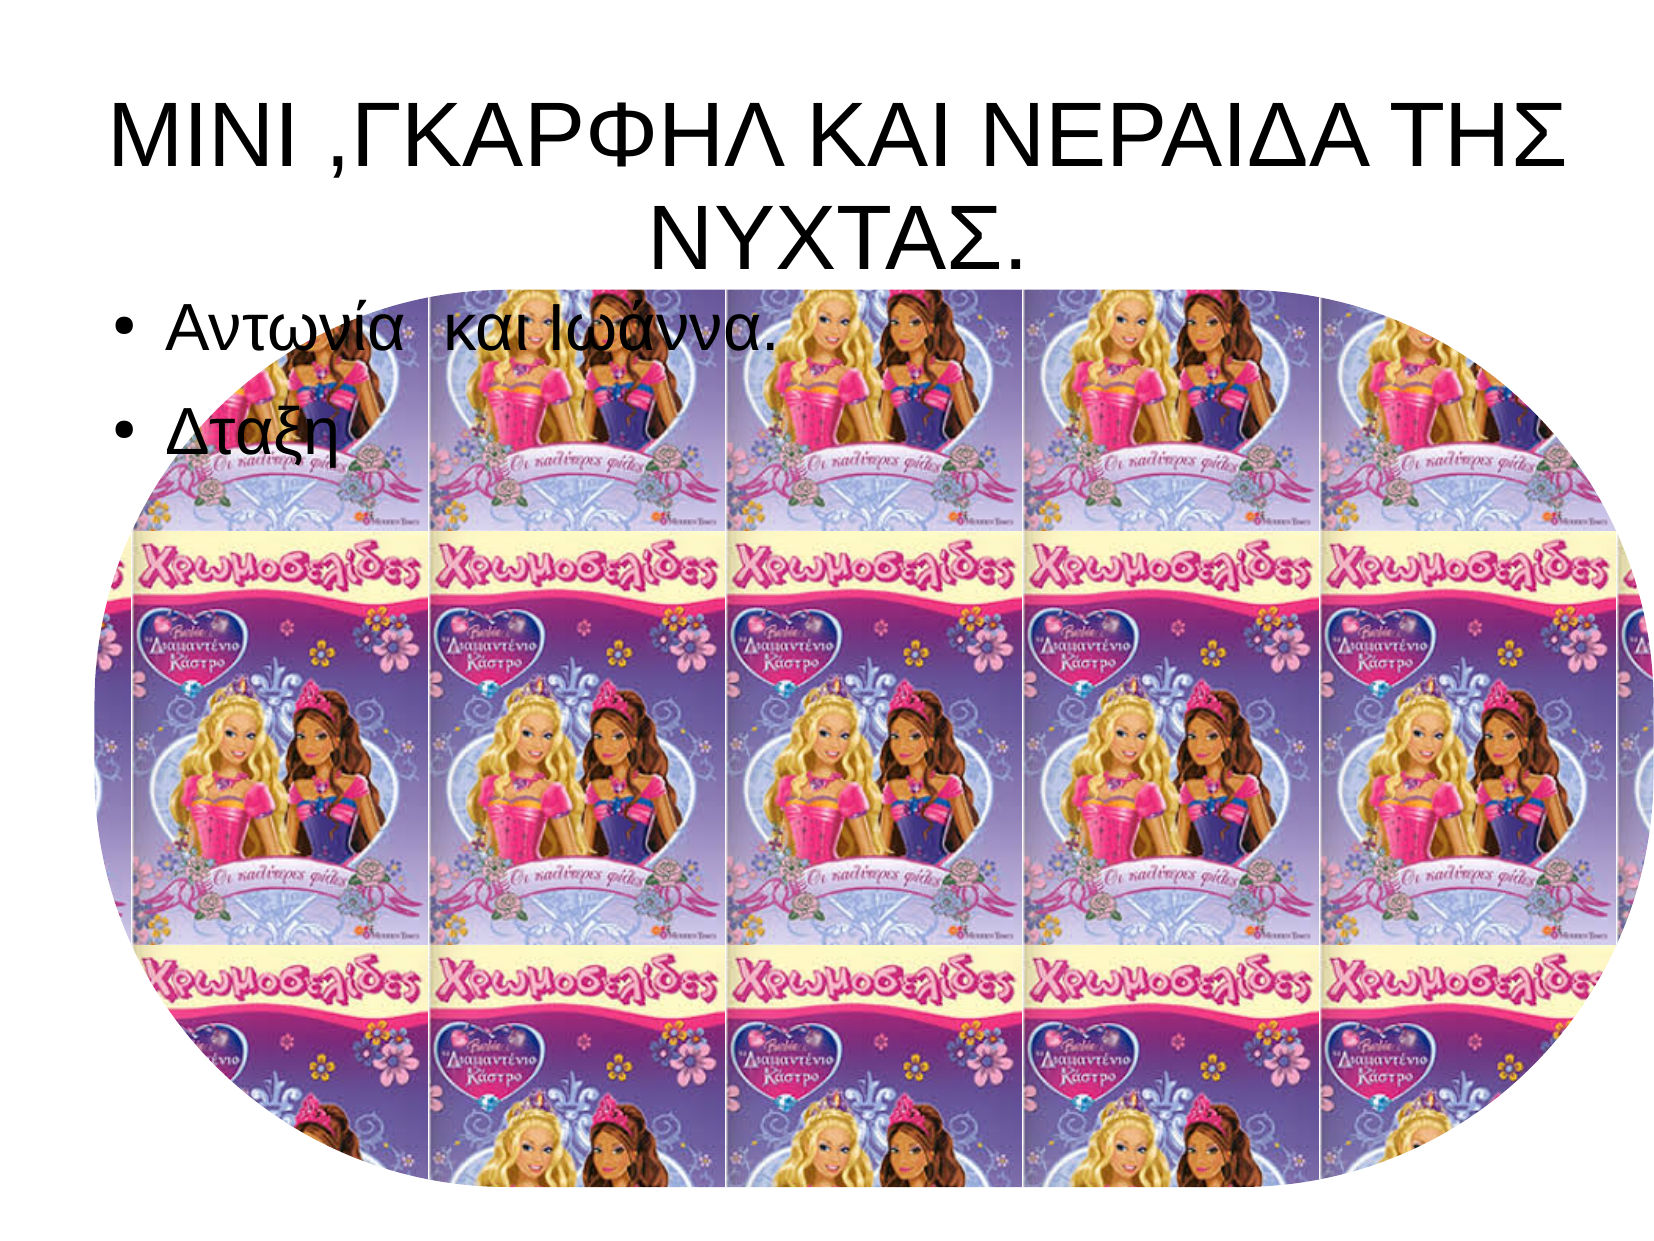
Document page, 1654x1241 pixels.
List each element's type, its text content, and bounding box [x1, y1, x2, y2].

title ΜΙΝΙ ,ΓΚΑΡΦΗΛ ΚΑΙ ΝΕΡΑΙΔΑ ΤΗΣ ΝΥΧΤΑΣ. [94, 82, 1583, 289]
list Αντωνία και Ιωάννα. Δταξη [94, 289, 1654, 1188]
